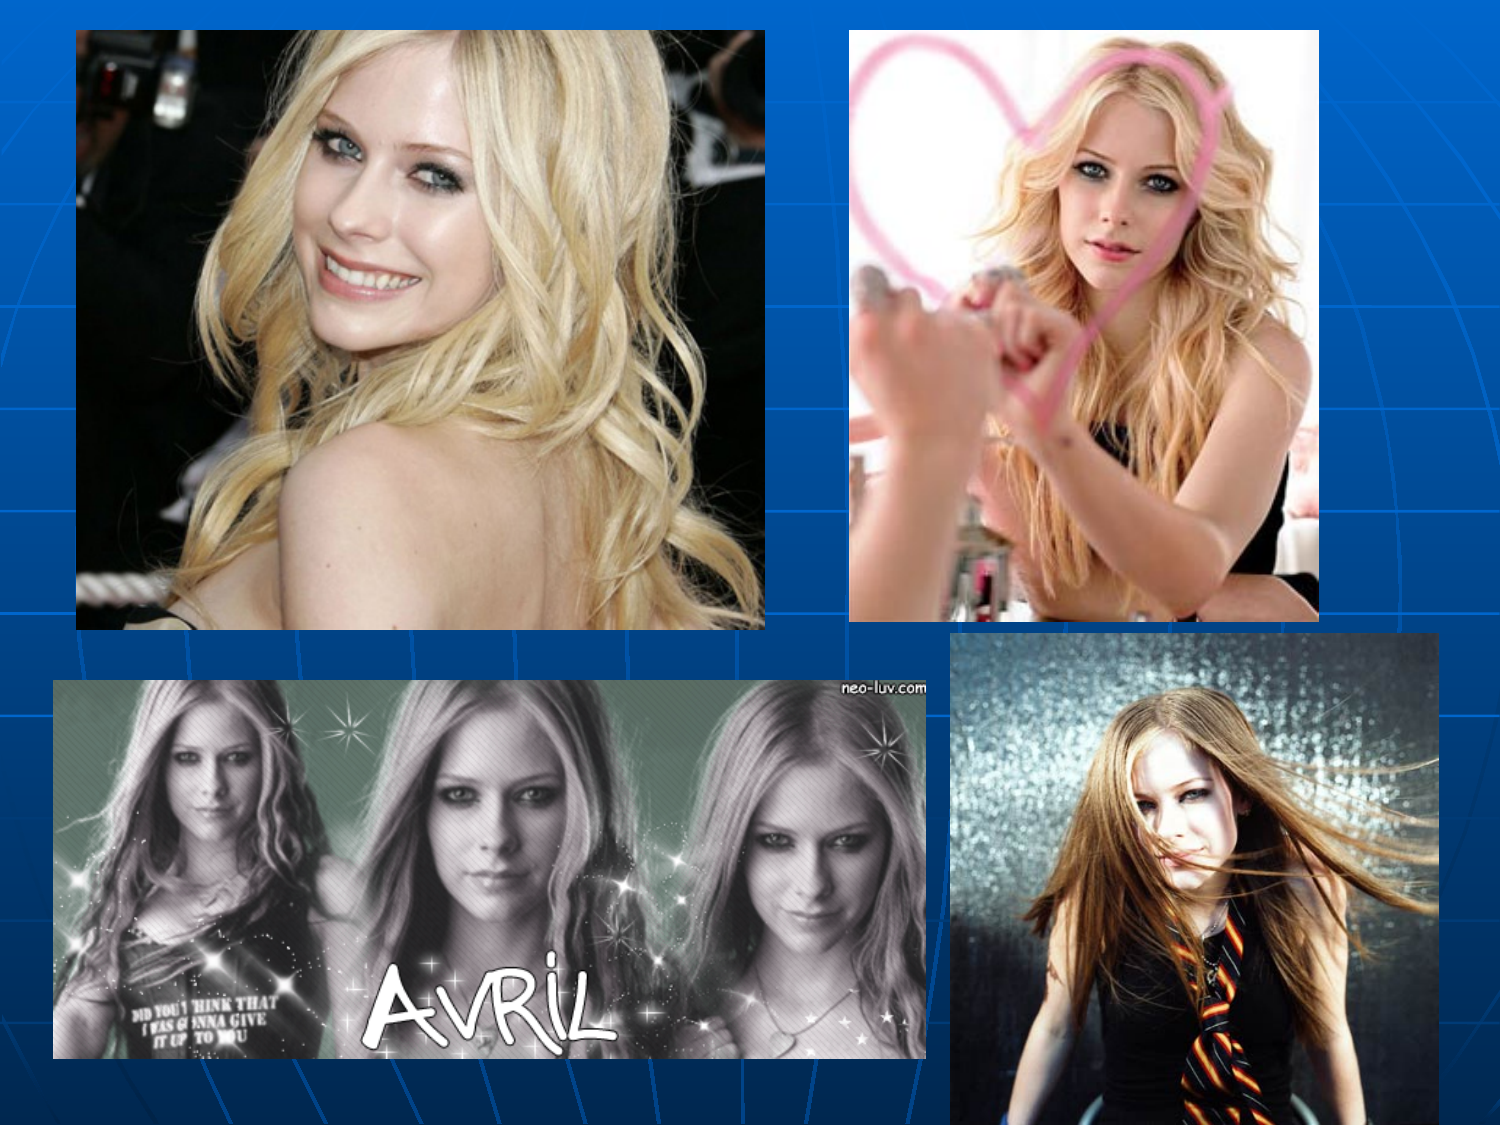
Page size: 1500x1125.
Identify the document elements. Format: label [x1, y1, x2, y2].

picture [53, 680, 926, 1059]
picture [849, 30, 1319, 622]
picture [950, 633, 1439, 1125]
picture [76, 30, 765, 630]
